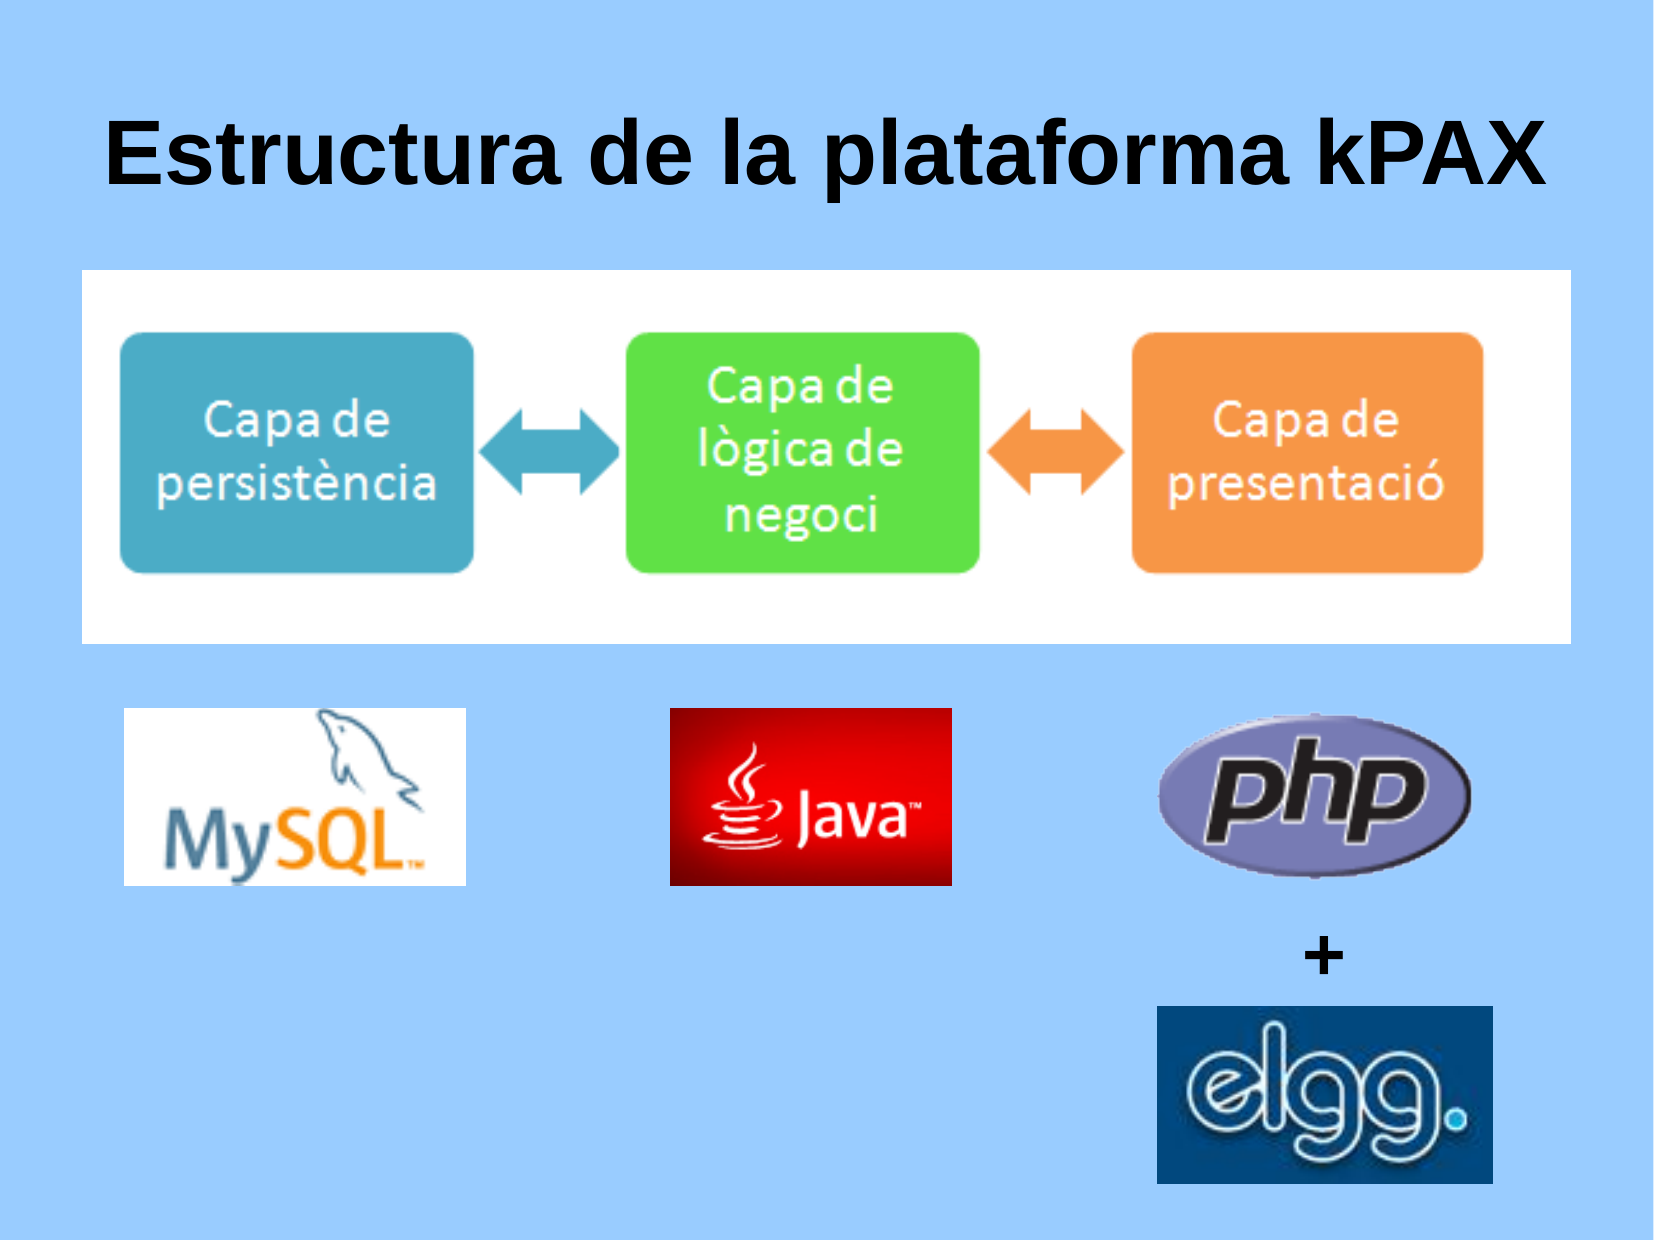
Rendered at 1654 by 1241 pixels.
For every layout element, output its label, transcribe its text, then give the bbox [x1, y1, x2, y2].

picture [124, 708, 466, 886]
picture [82, 270, 1571, 644]
picture [670, 708, 952, 886]
text_box + [1287, 905, 1347, 1004]
picture [1157, 1006, 1493, 1184]
title Estructura de la plataforma kPAX [82, 49, 1571, 257]
picture [1157, 708, 1475, 886]
